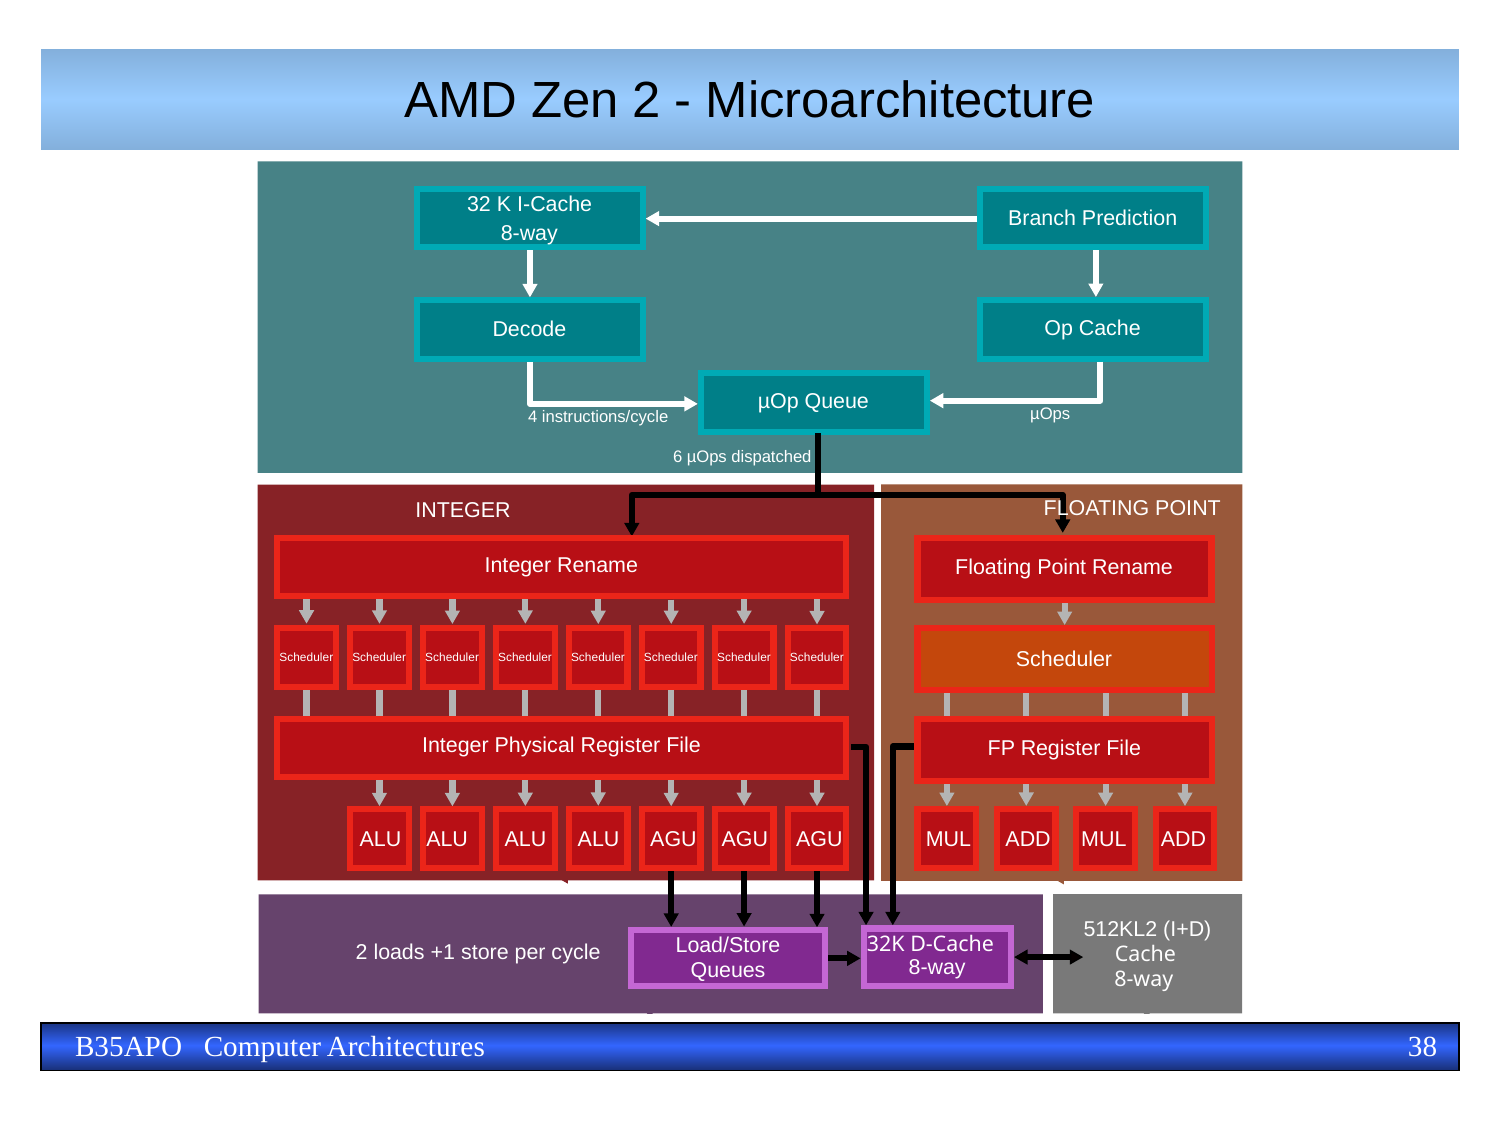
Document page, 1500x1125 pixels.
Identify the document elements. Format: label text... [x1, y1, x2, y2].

picture [257, 161, 1243, 1014]
title AMD Zen 2 - Microarchitecture [41, 49, 1459, 150]
